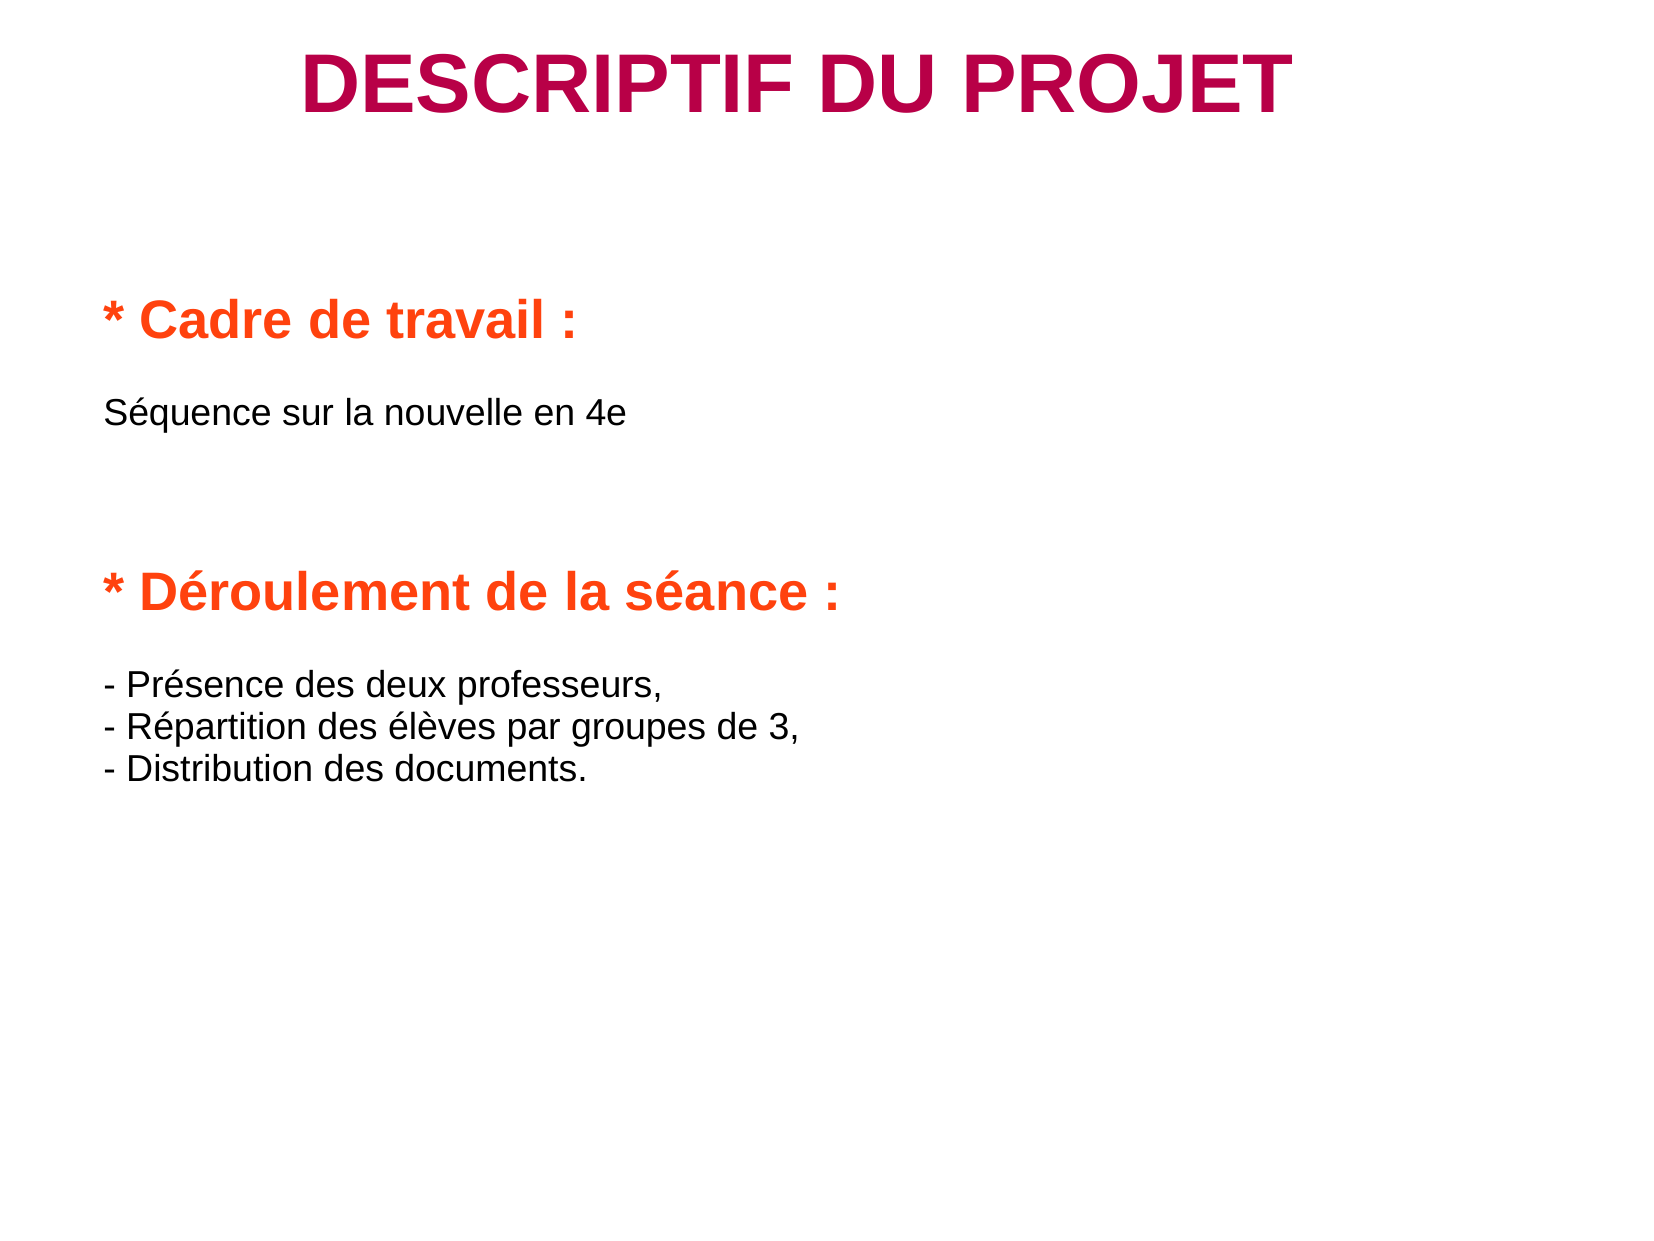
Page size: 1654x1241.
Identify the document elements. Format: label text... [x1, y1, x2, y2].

text_box DESCRIPTIF DU PROJET [88, 29, 1506, 138]
text_box * Cadre de travail : Séquence sur la nouvelle en 4e [88, 281, 1300, 443]
text_box * Déroulement de la séance : - Présence des deux professeurs, - Répartition des élèves par groupes de 3, - Distribution des documents. [88, 553, 1536, 916]
